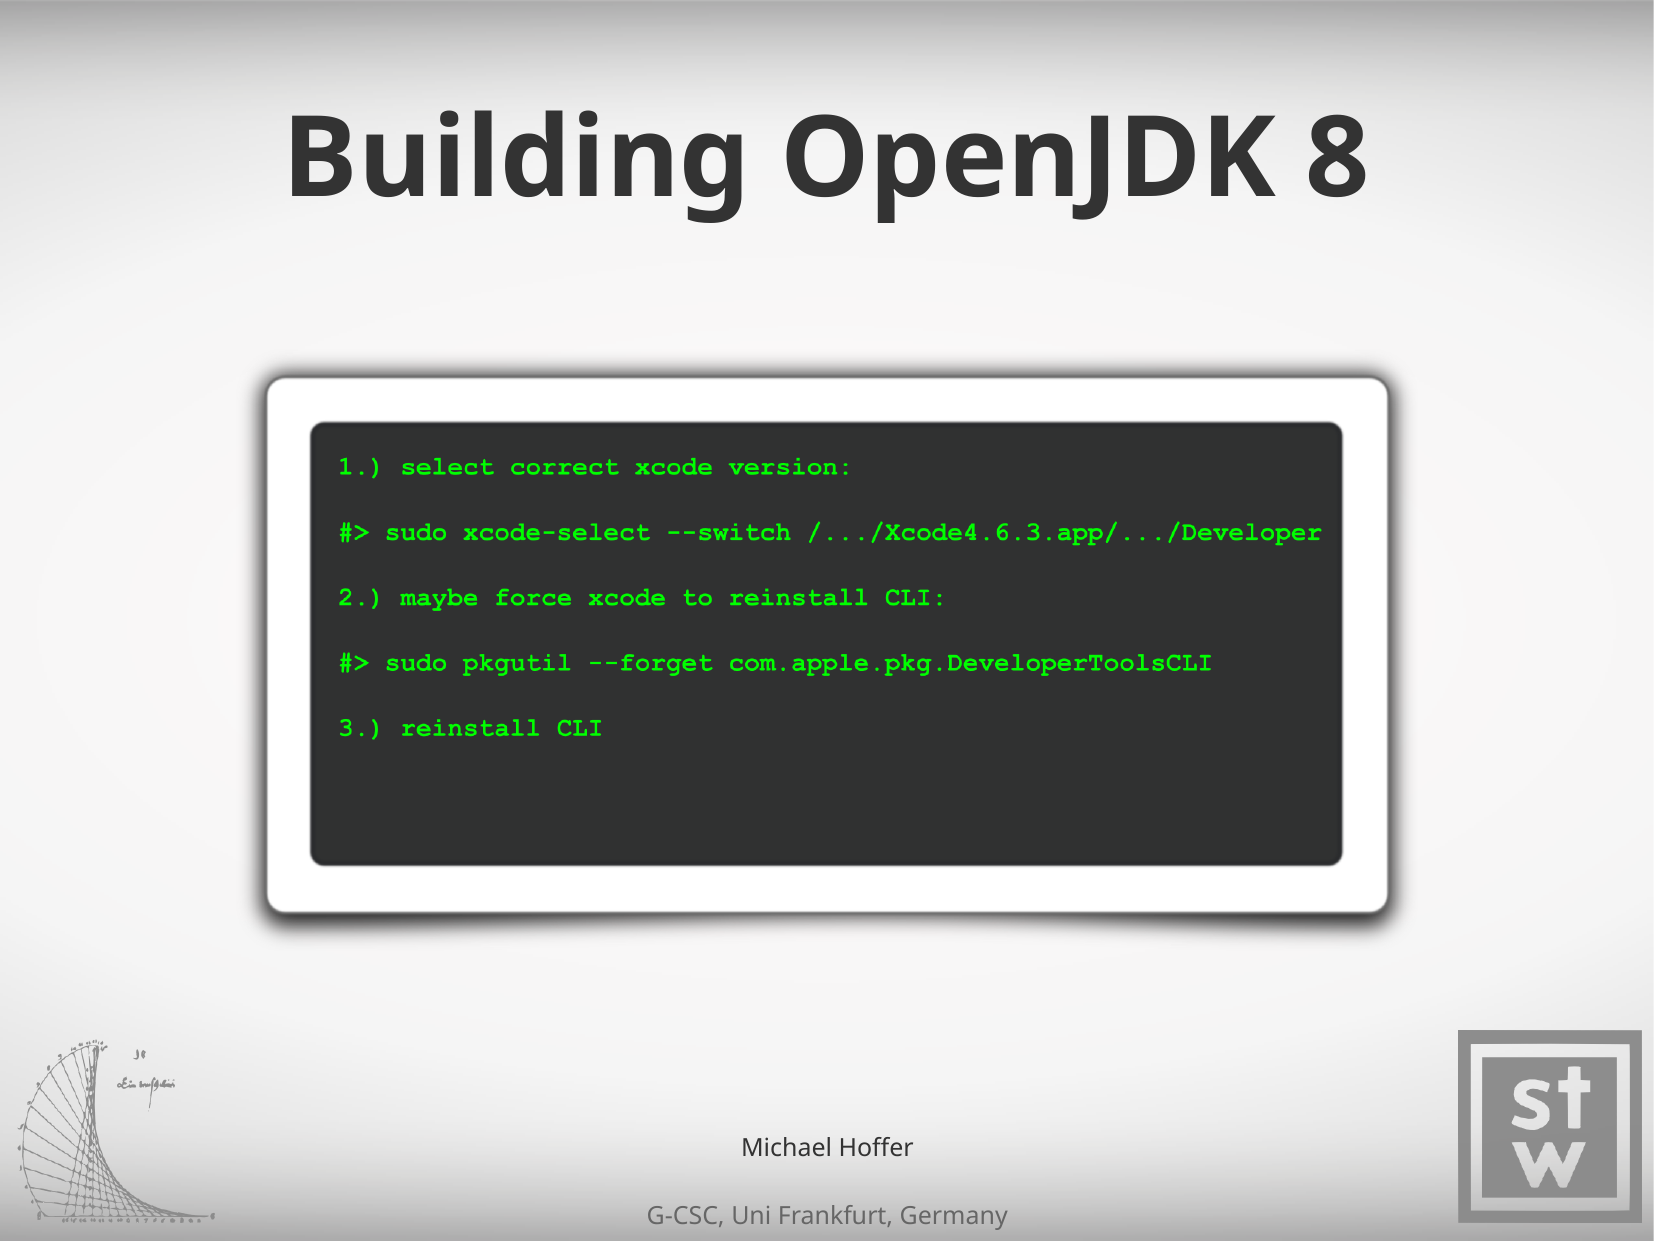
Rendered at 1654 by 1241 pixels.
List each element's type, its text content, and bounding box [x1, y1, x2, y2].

title Building OpenJDK 8 [82, 49, 1571, 257]
picture [0, 0, 1654, 1241]
